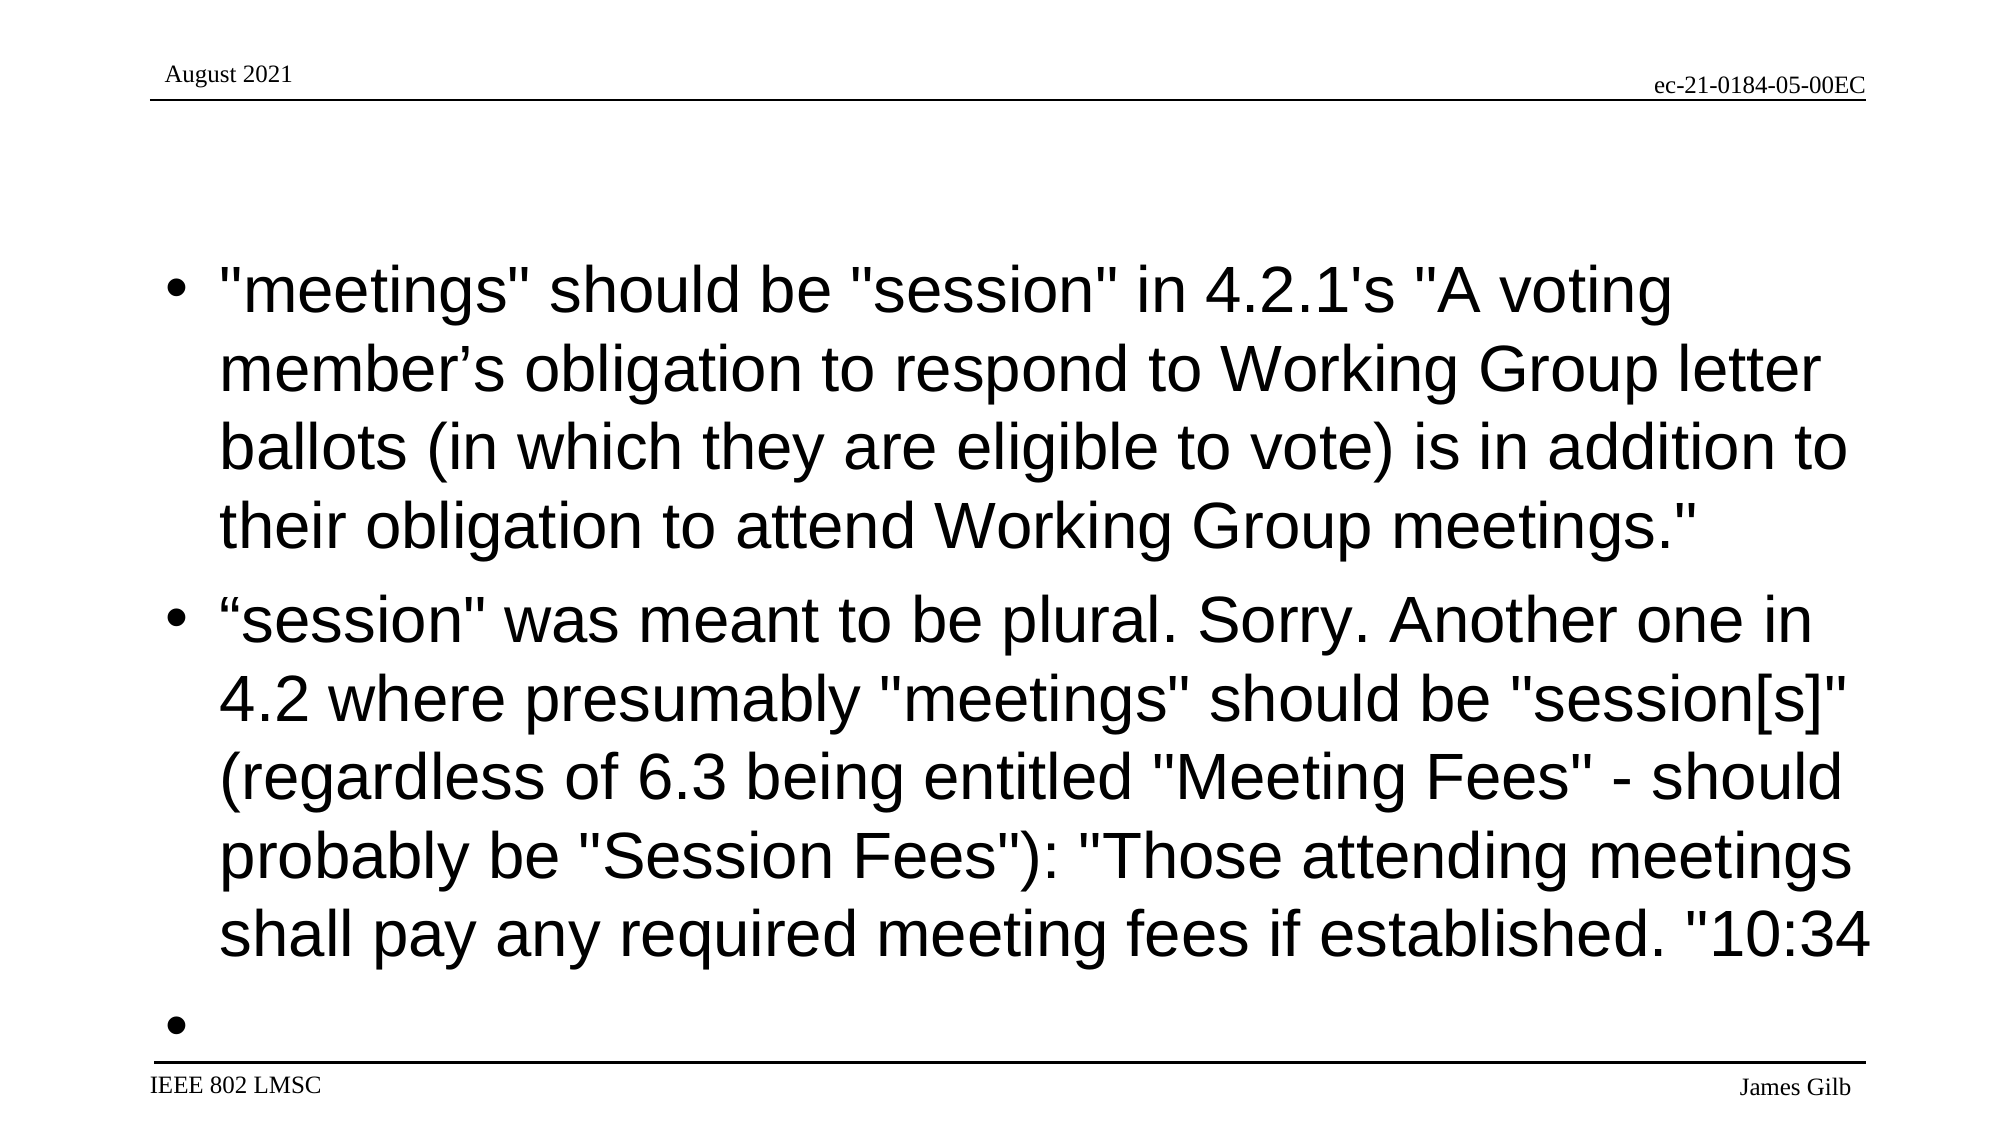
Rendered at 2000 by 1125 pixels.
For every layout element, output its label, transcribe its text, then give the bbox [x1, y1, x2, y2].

list "meetings" should be "session" in 4.2.1's "A voting member’s obligation to respond to Working Group letter ballots (in which they are eligible to vote) is in addition to their obligation to attend Working Group meetings." “session" was meant to be plural. Sorry. Another one in 4.2 where presumably "meetings" should be "session[s]" (regardless of 6.3 being entitled "Meeting Fees" - should probably be "Session Fees"): "Those attending meetings shall pay any required meeting fees if established. "10:34 [149, 239, 1900, 1051]
